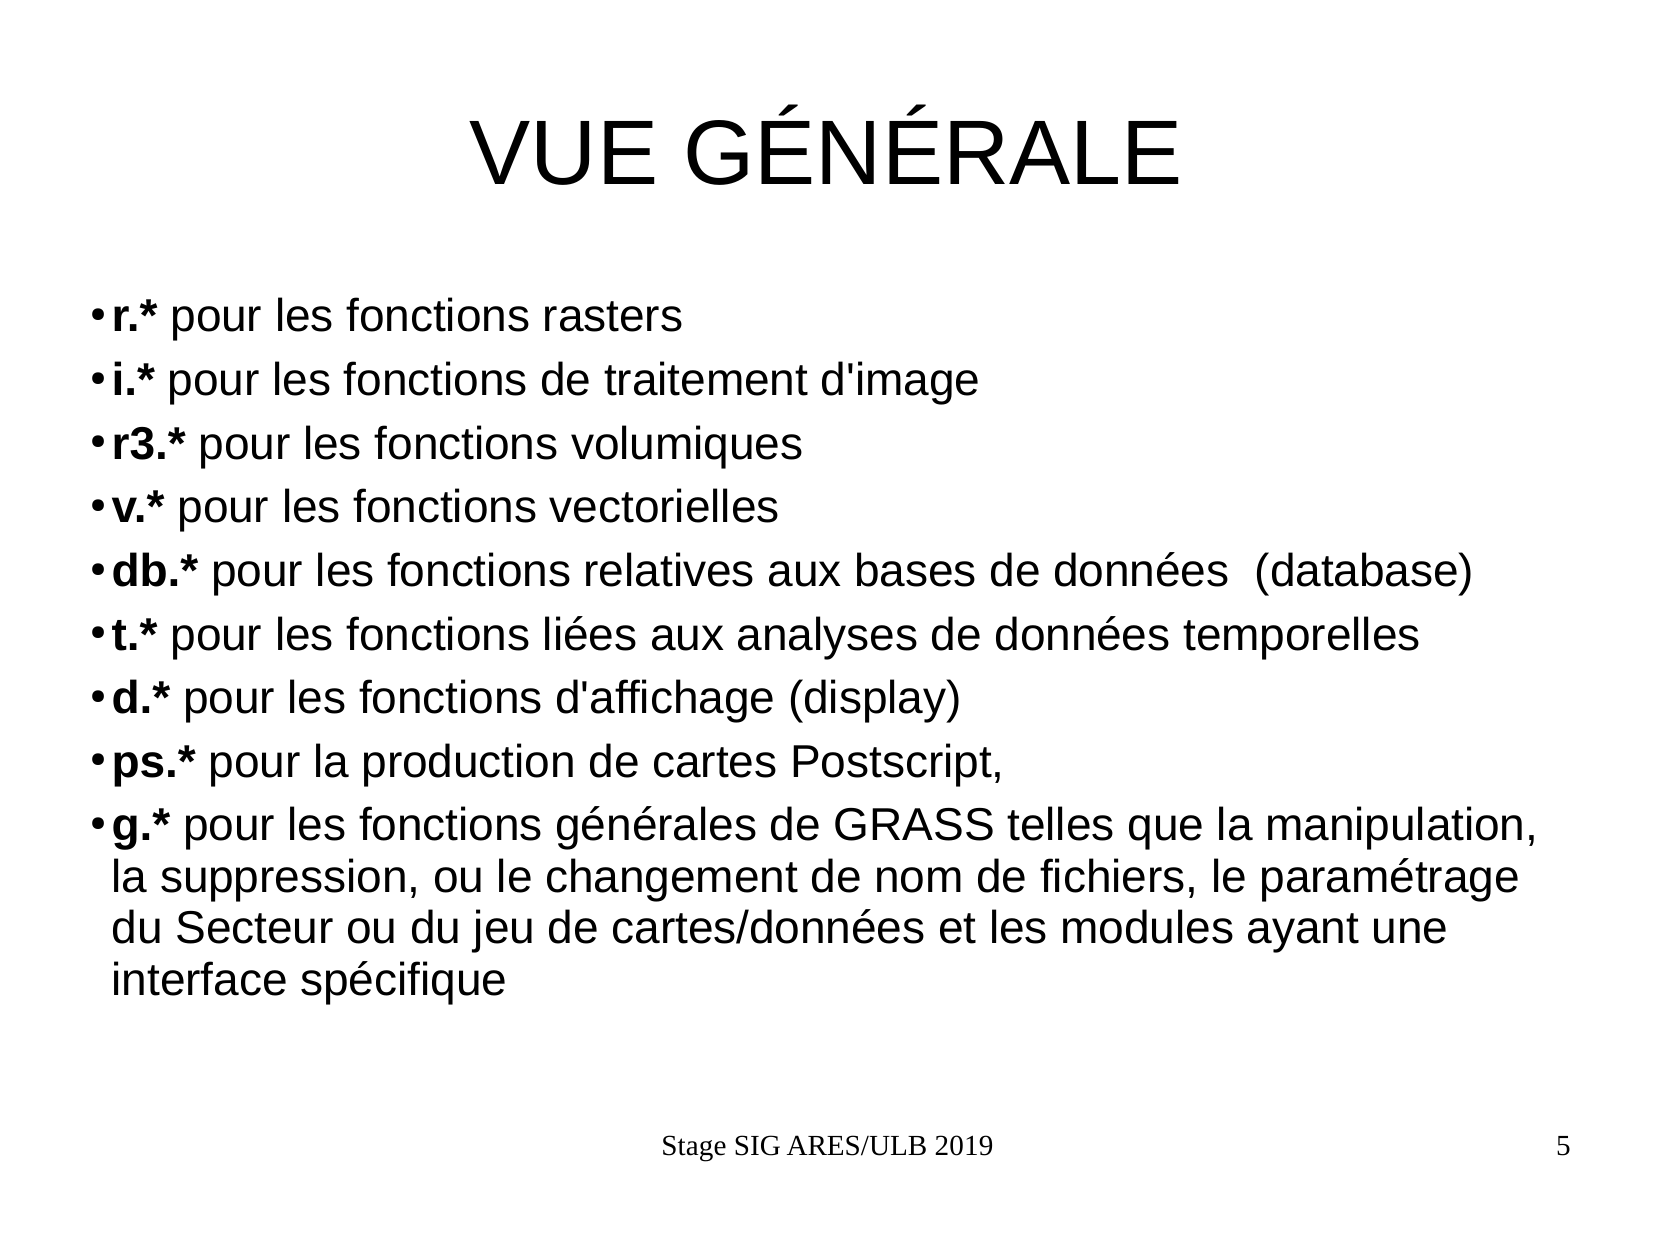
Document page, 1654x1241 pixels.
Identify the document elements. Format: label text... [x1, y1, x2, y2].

list r.* pour les fonctions rasters i.* pour les fonctions de traitement d'image r3.* pour les fonctions volumiques v.* pour les fonctions vectorielles db.* pour les fonctions relatives aux bases de données (database) t.* pour les fonctions liées aux analyses de données temporelles d.* pour les fonctions d'affichage (display) ps.* pour la production de cartes Postscript, g.* pour les fonctions générales de GRASS telles que la manipulation, la suppression, ou le changement de nom de fichiers, le paramétrage du Secteur ou du jeu de cartes/données et les modules ayant une interface spécifique [82, 290, 1571, 1010]
title VUE GÉNÉRALE [82, 49, 1571, 257]
